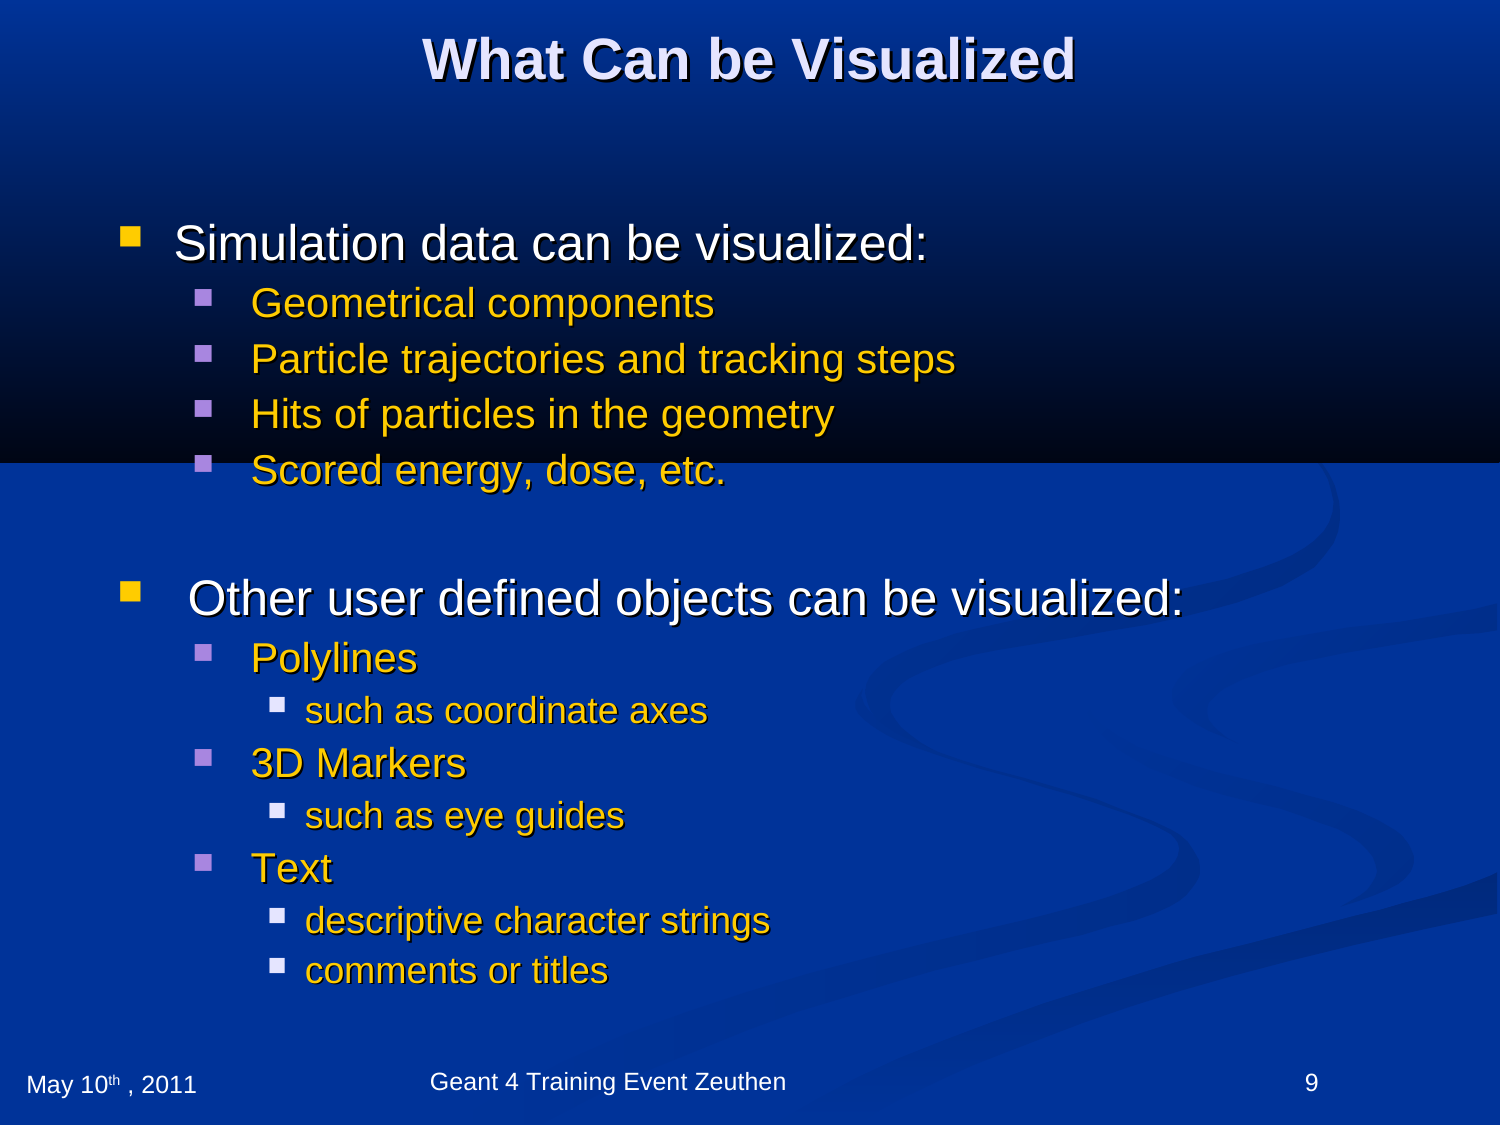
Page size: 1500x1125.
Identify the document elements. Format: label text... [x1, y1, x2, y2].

list Simulation data can be visualized: Geometrical components Particle trajectories and tracking steps Hits of particles in the geometry Scored energy, dose, etc. Other user defined objects can be visualized: Polylines such as coordinate axes 3D Markers such as eye guides Text descriptive character strings comments or titles [102, 137, 1414, 988]
title What Can be Visualized [75, 12, 1426, 100]
